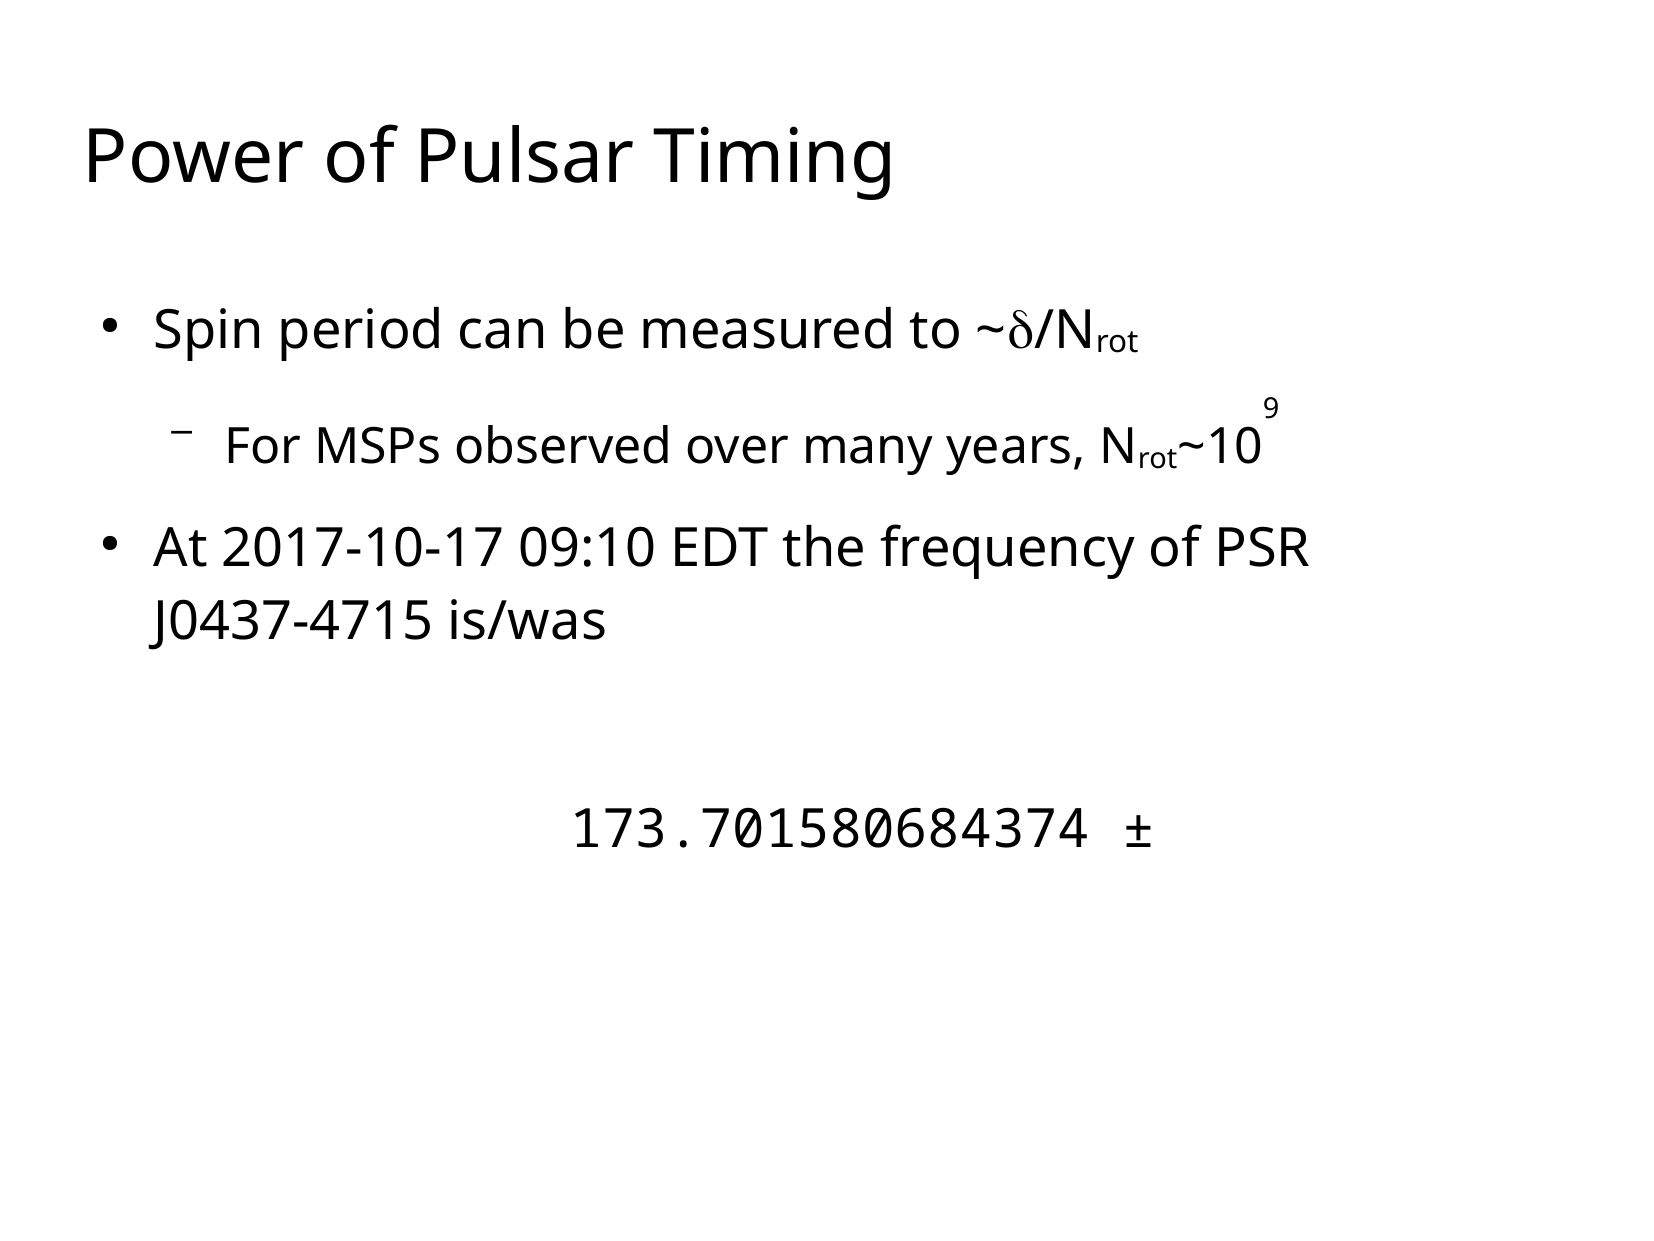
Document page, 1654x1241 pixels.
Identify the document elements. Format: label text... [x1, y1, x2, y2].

title Power of Pulsar Timing [82, 49, 1571, 257]
list Spin period can be measured to ~d/Nrot For MSPs observed over many years, Nrot~109 At 2017-10-17 09:10 EDT the frequency of PSR J0437-4715 is/was 173.701580684374 ± 0.000000000003 Hz [82, 290, 1571, 1126]
